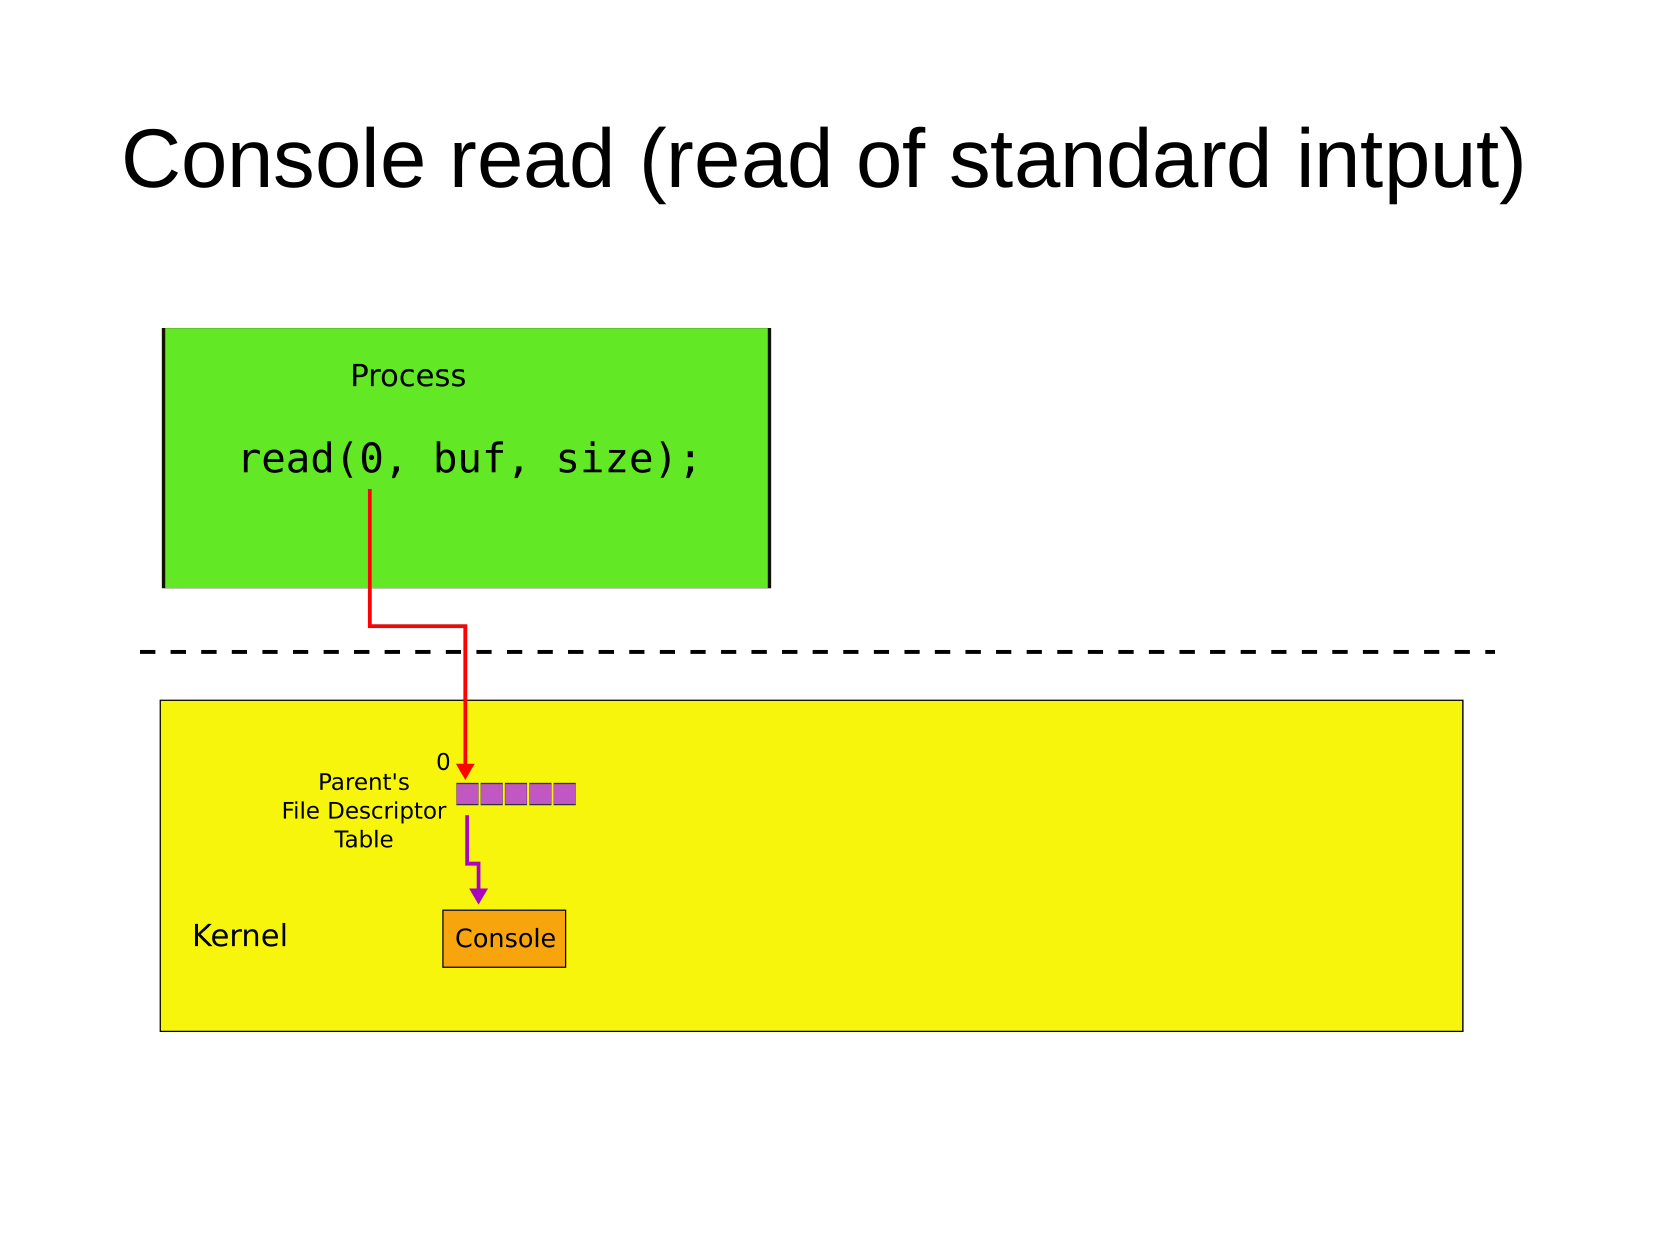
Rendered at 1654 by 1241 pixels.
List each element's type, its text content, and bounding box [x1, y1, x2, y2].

picture [140, 328, 1495, 1032]
title Console read (read of standard intput) [75, 55, 1576, 263]
